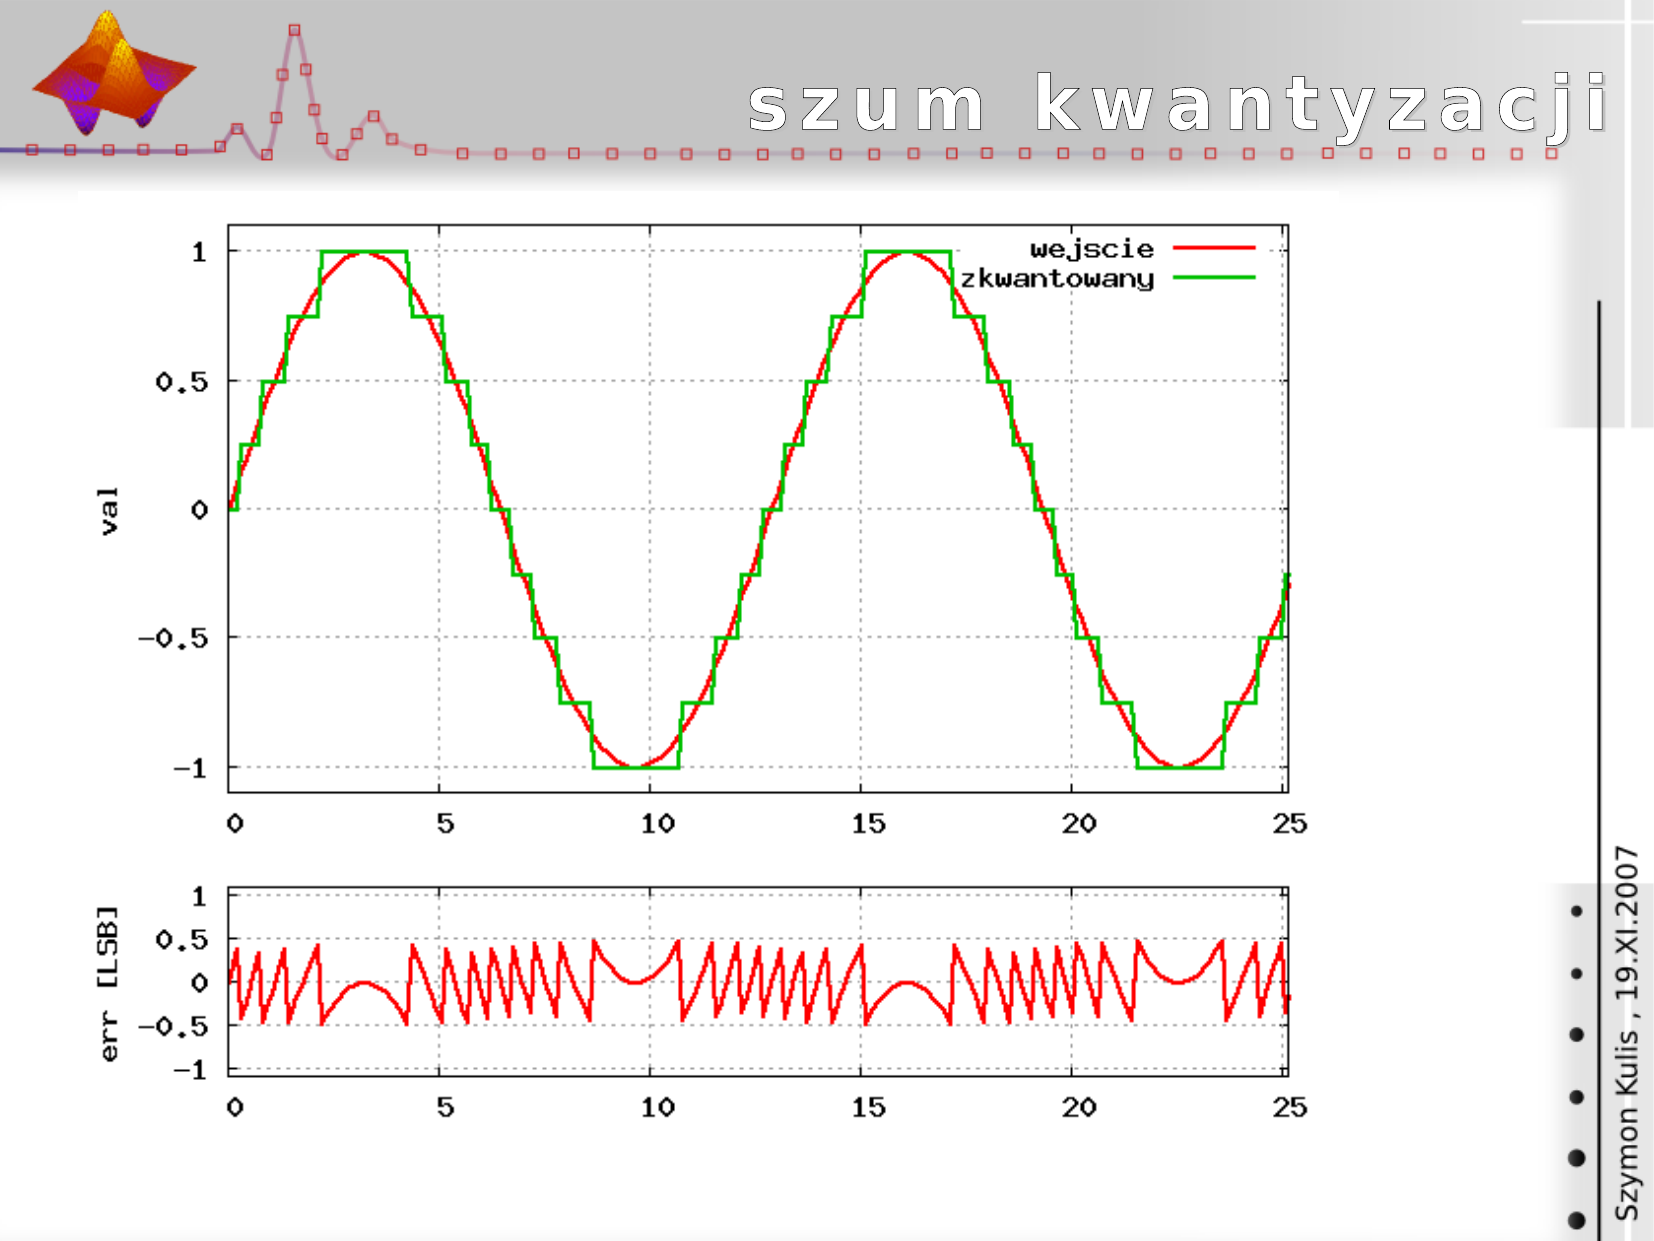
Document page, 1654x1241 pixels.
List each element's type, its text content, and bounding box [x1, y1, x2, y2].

title szum kwantyzacji [59, 36, 1610, 171]
picture [0, 0, 1654, 1241]
